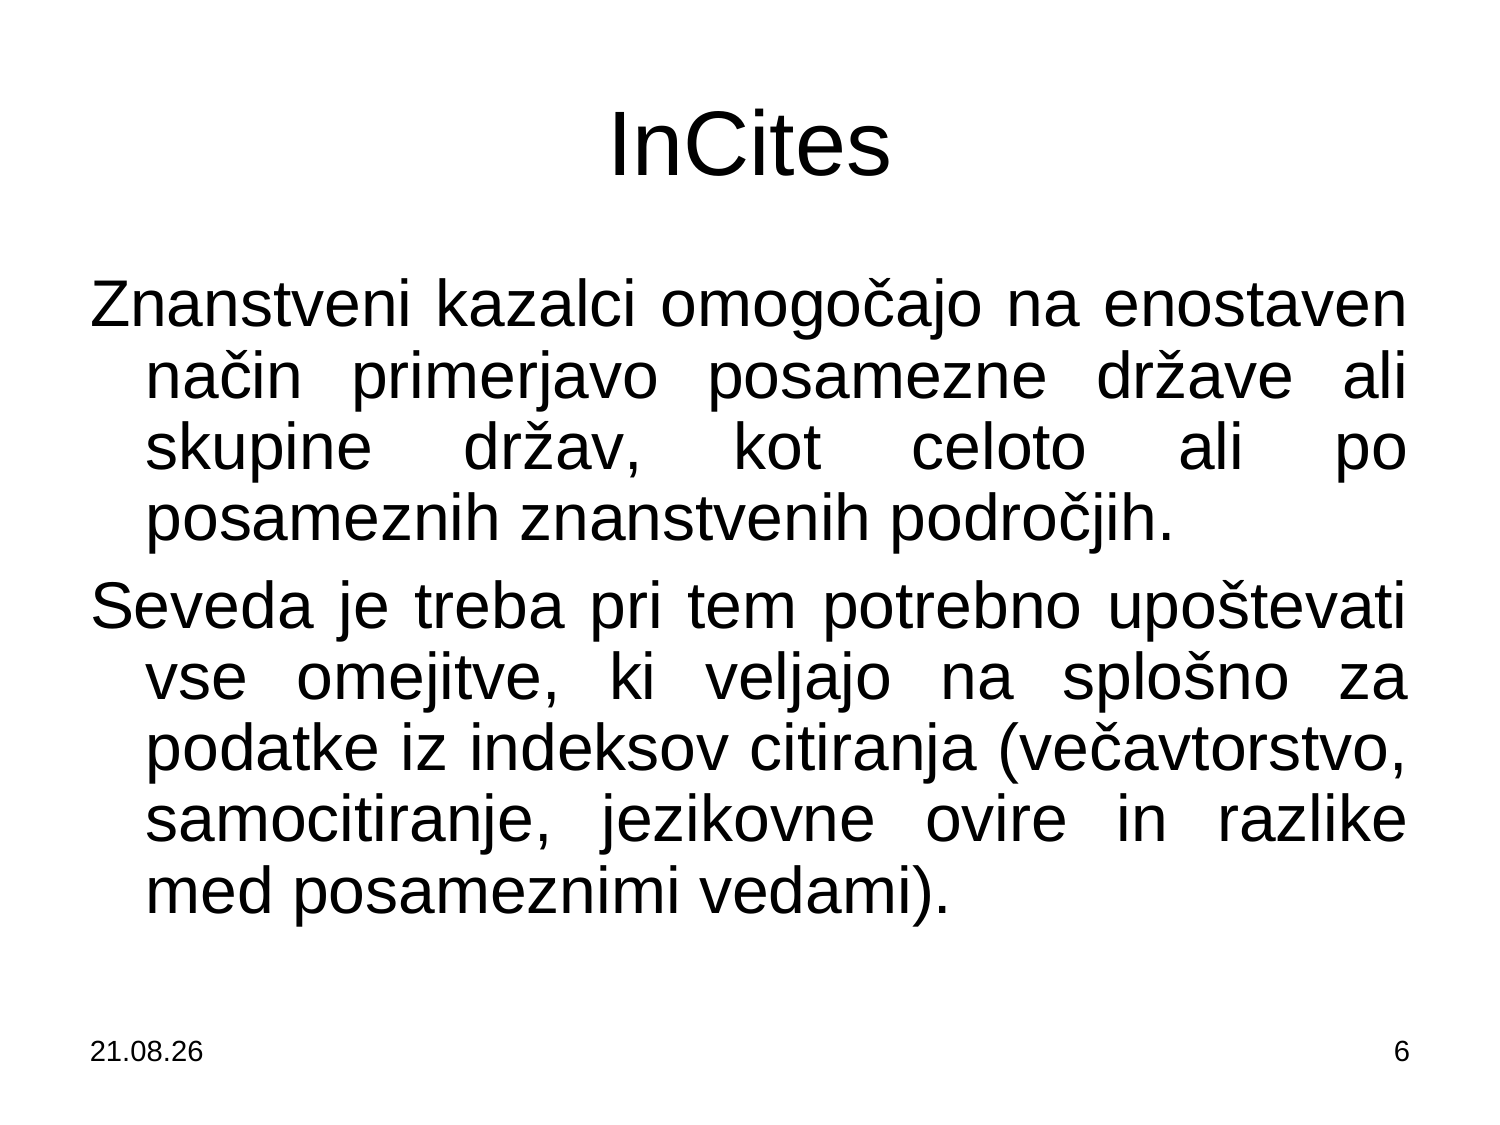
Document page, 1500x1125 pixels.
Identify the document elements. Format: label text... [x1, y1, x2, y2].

text_box <number> [1074, 1024, 1426, 1103]
title InCites [75, 45, 1426, 233]
text_box 05.11.14 [74, 1024, 426, 1103]
list Znanstveni kazalci omogočajo na enostaven način primerjavo posamezne države ali skupine držav, kot celoto ali po posameznih znanstvenih področjih. Seveda je treba pri tem potrebno upoštevati vse omejitve, ki veljajo na splošno za podatke iz indeksov citiranja (večavtorstvo, samocitiranje, jezikovne ovire in razlike med posameznimi vedami). [75, 262, 1426, 1014]
